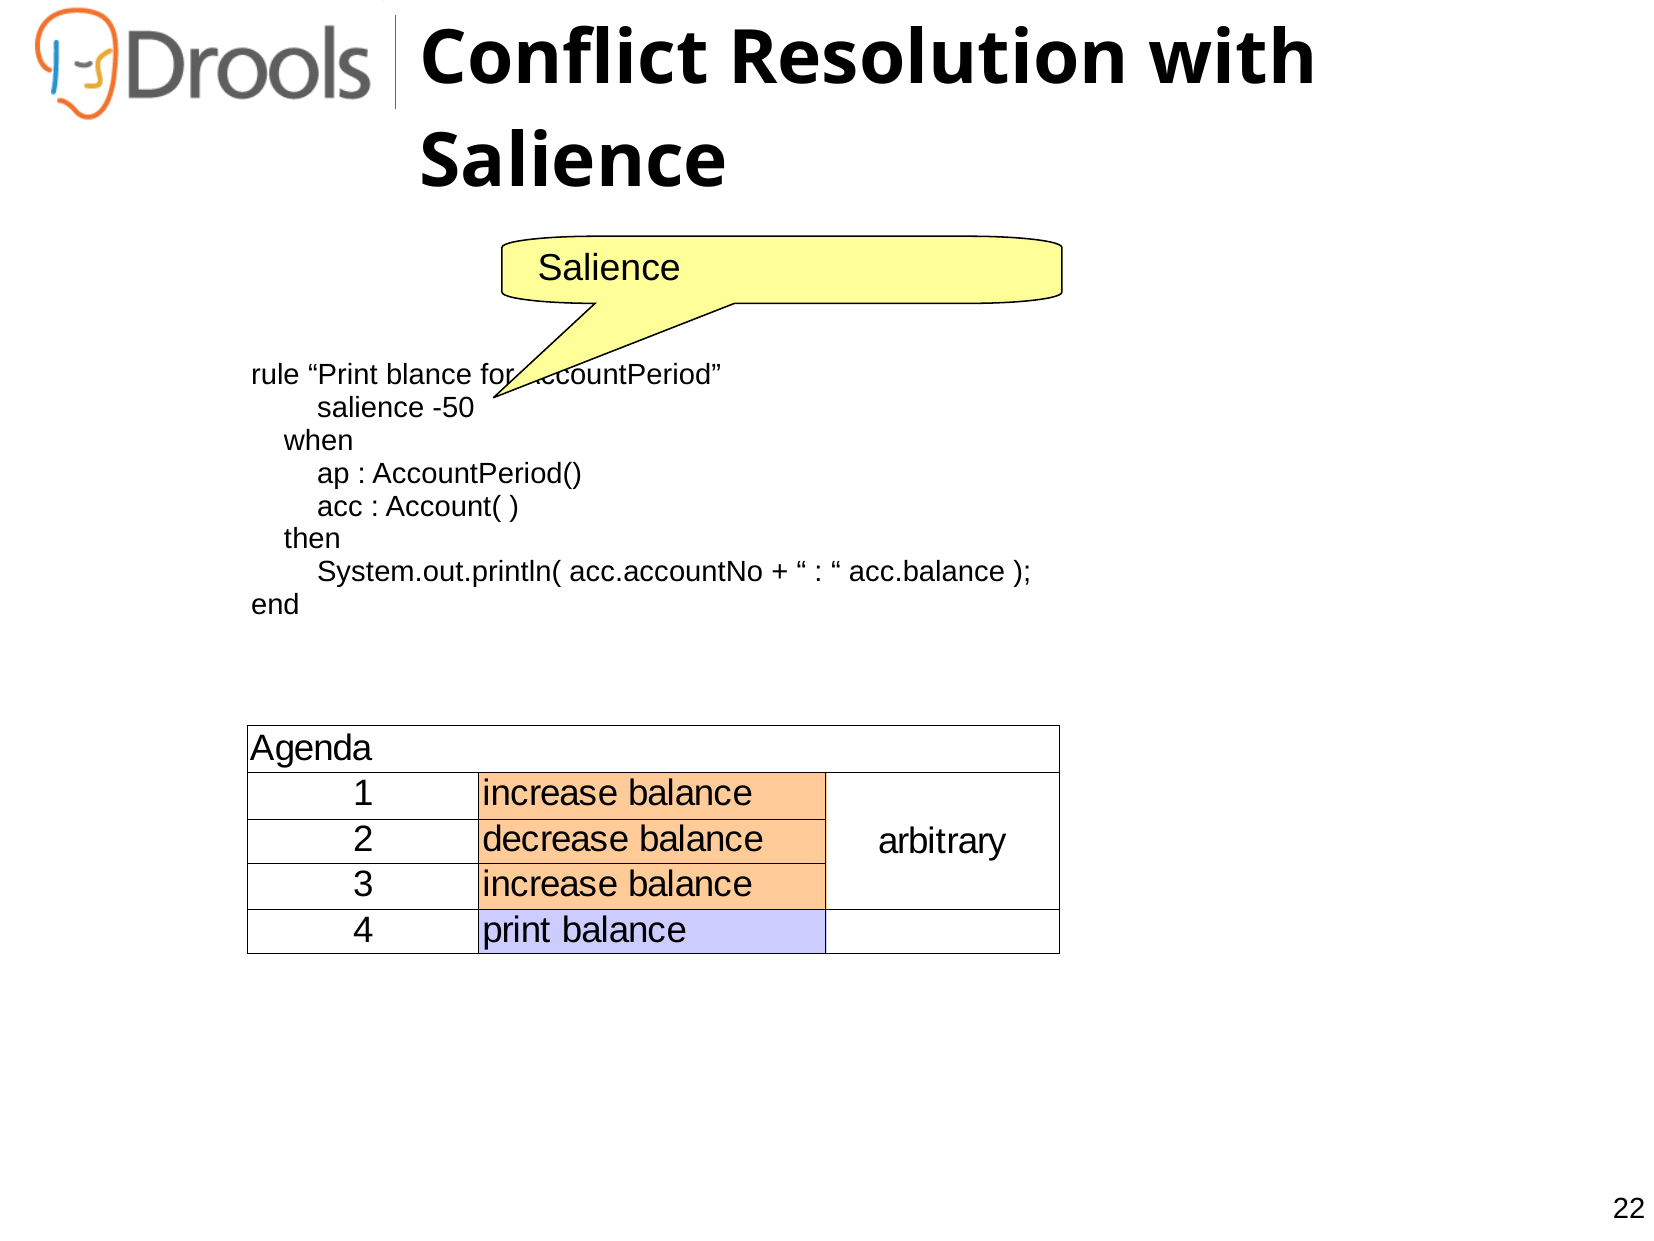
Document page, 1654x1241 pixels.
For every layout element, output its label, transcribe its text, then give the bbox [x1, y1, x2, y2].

text_box rule “Print blance for AccountPeriod” salience -50 when ap : AccountPeriod() acc : Account( ) then System.out.println( acc.accountNo + “ : “ acc.balance ); end [236, 351, 1093, 629]
picture [29, 0, 384, 126]
chart [242, 645, 1100, 958]
text_box Salience [493, 236, 1062, 398]
title Conflict Resolution with Salience [419, 0, 1630, 212]
